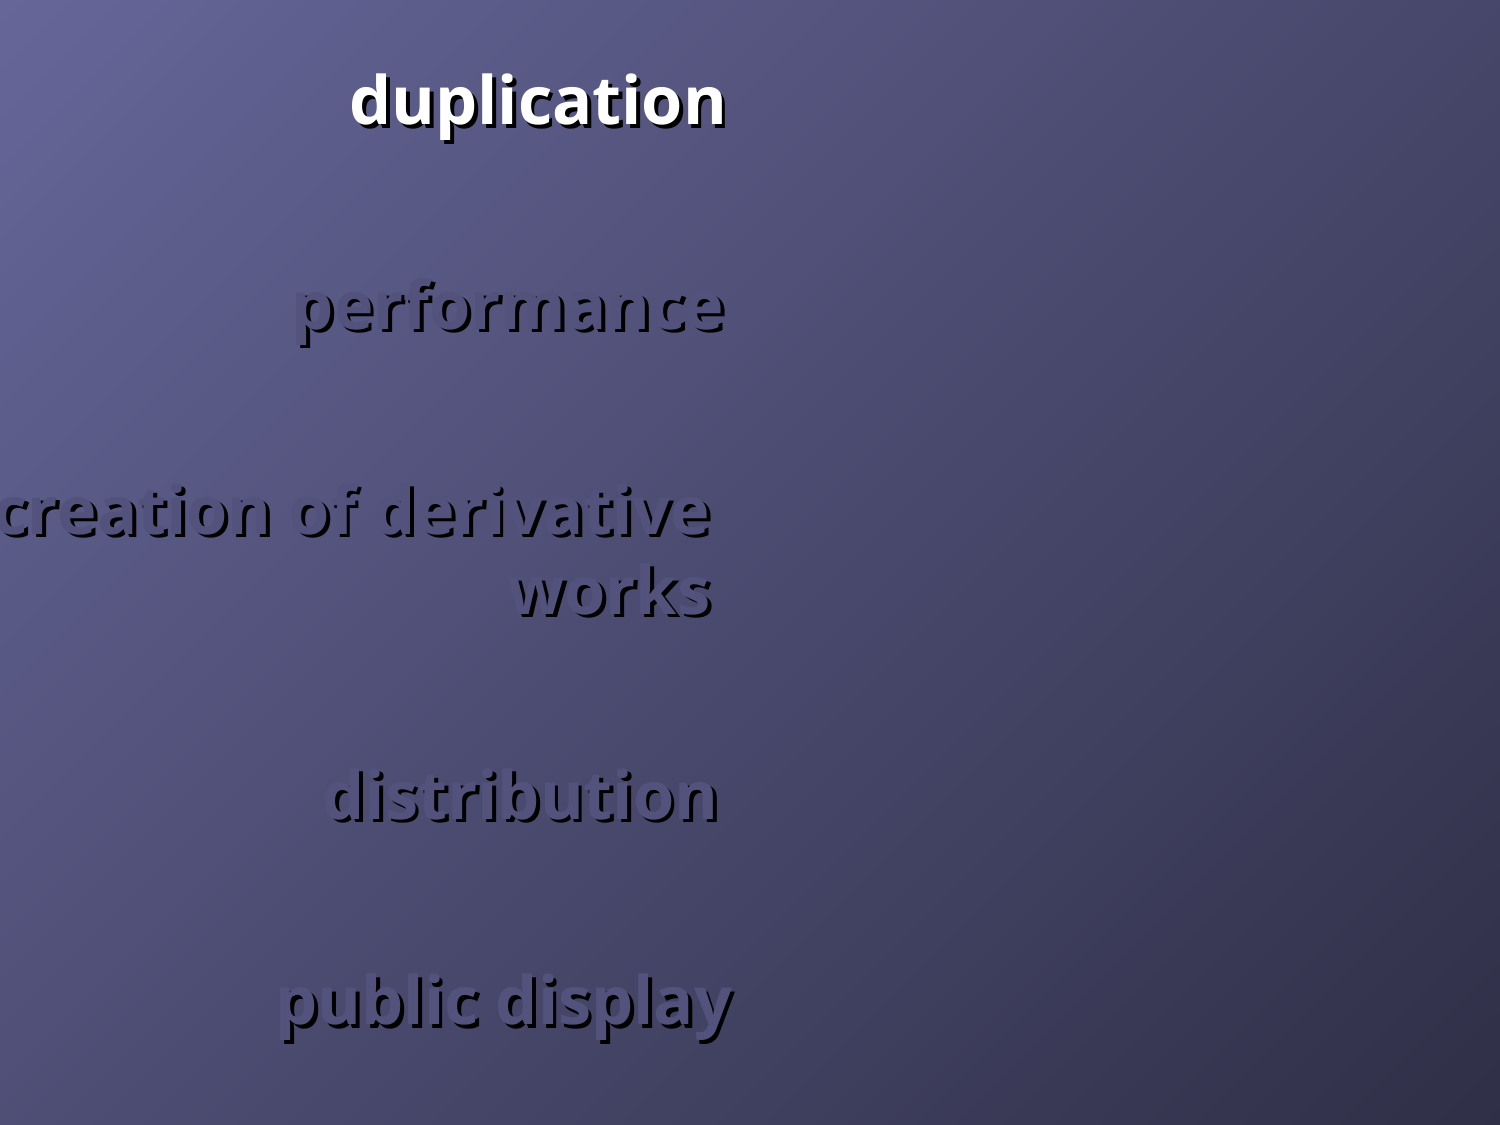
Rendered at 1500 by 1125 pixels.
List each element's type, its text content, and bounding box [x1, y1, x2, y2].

text_box distribution [308, 744, 734, 841]
text_box duplication [334, 49, 742, 146]
text_box performance [277, 254, 740, 351]
text_box public display [261, 949, 748, 1046]
text_box creation of derivative works [0, 459, 726, 636]
